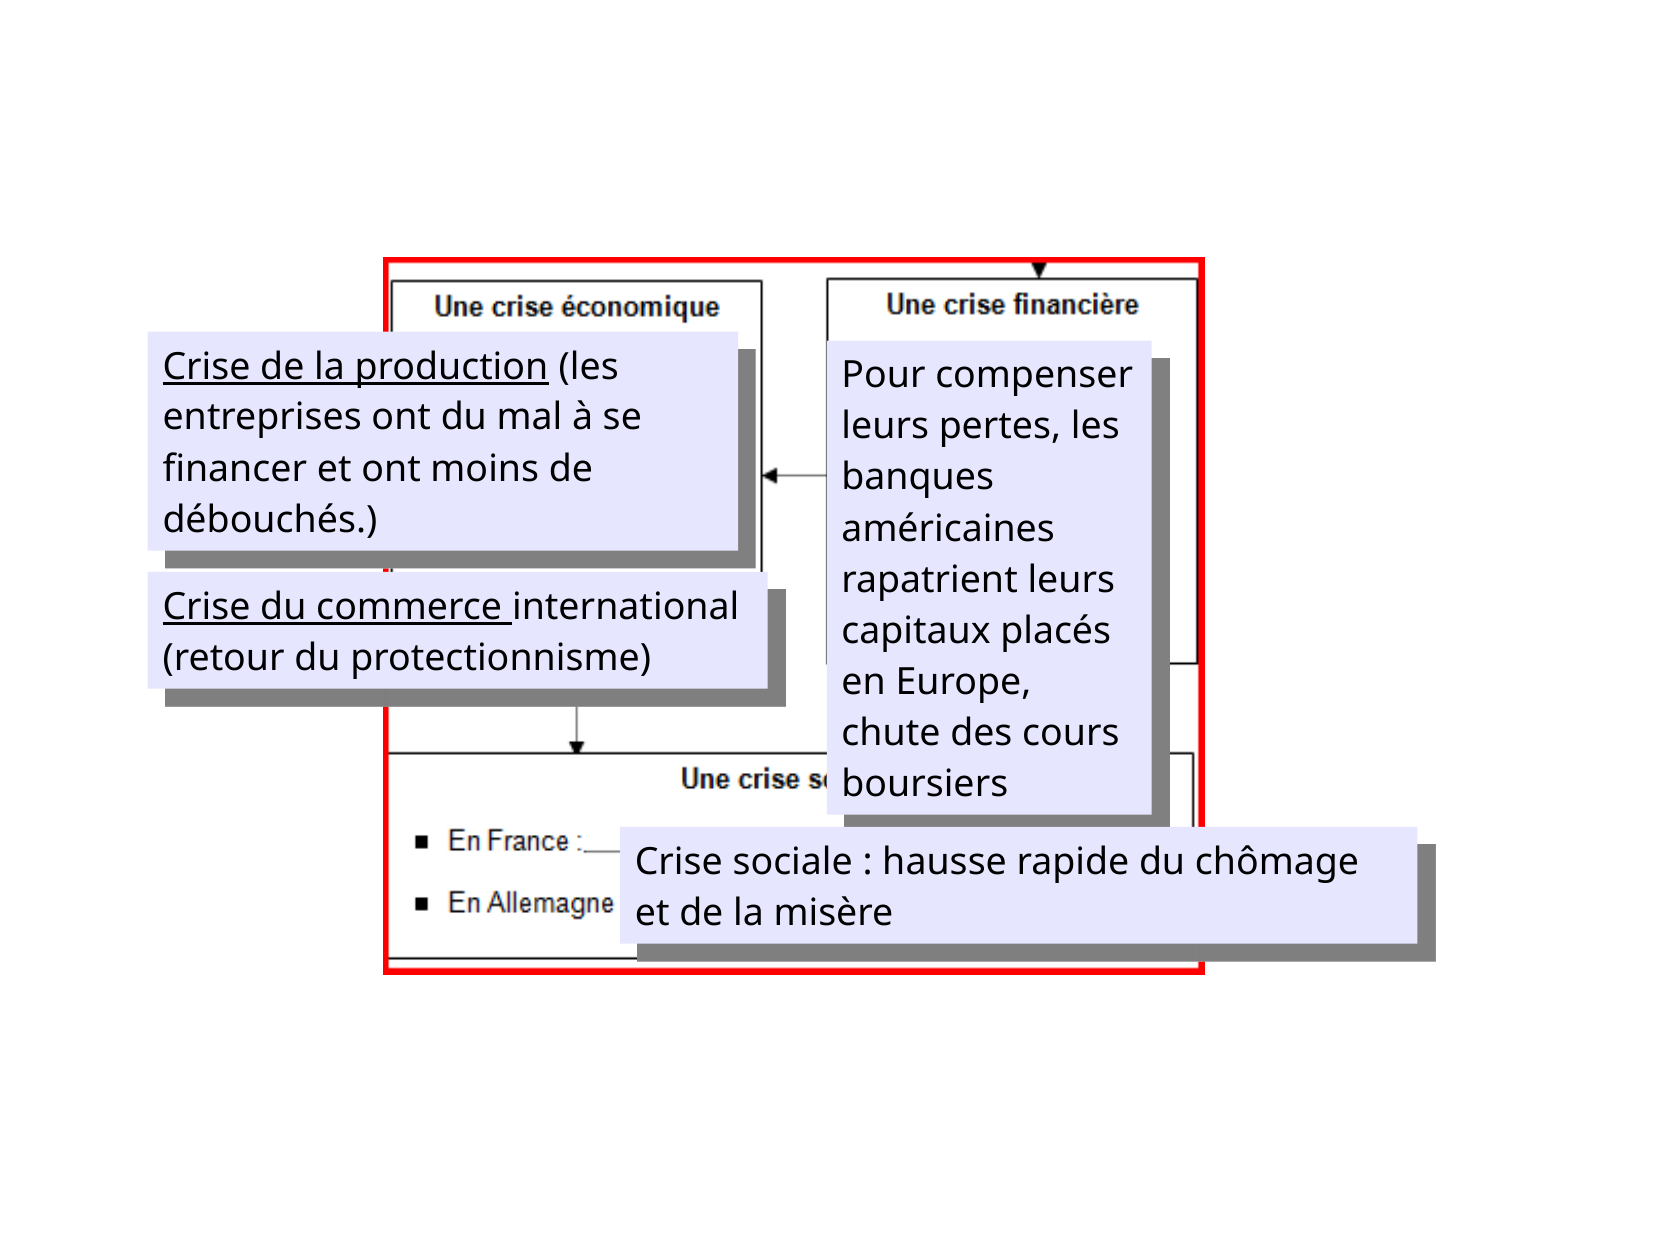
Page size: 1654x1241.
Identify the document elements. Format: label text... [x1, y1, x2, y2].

text_box Crise du commerce international (retour du protectionnisme) [147, 571, 768, 680]
text_box Crise de la production (les entreprises ont du mal à se financer et ont moins de débouchés.) [147, 331, 739, 532]
picture [383, 257, 1205, 975]
text_box Pour compenser leurs pertes, les banques américaines rapatrient leurs capitaux placés en Europe, chute des cours boursiers [826, 340, 1152, 772]
text_box Crise sociale : hausse rapide du chômage et de la misère [620, 826, 1418, 935]
